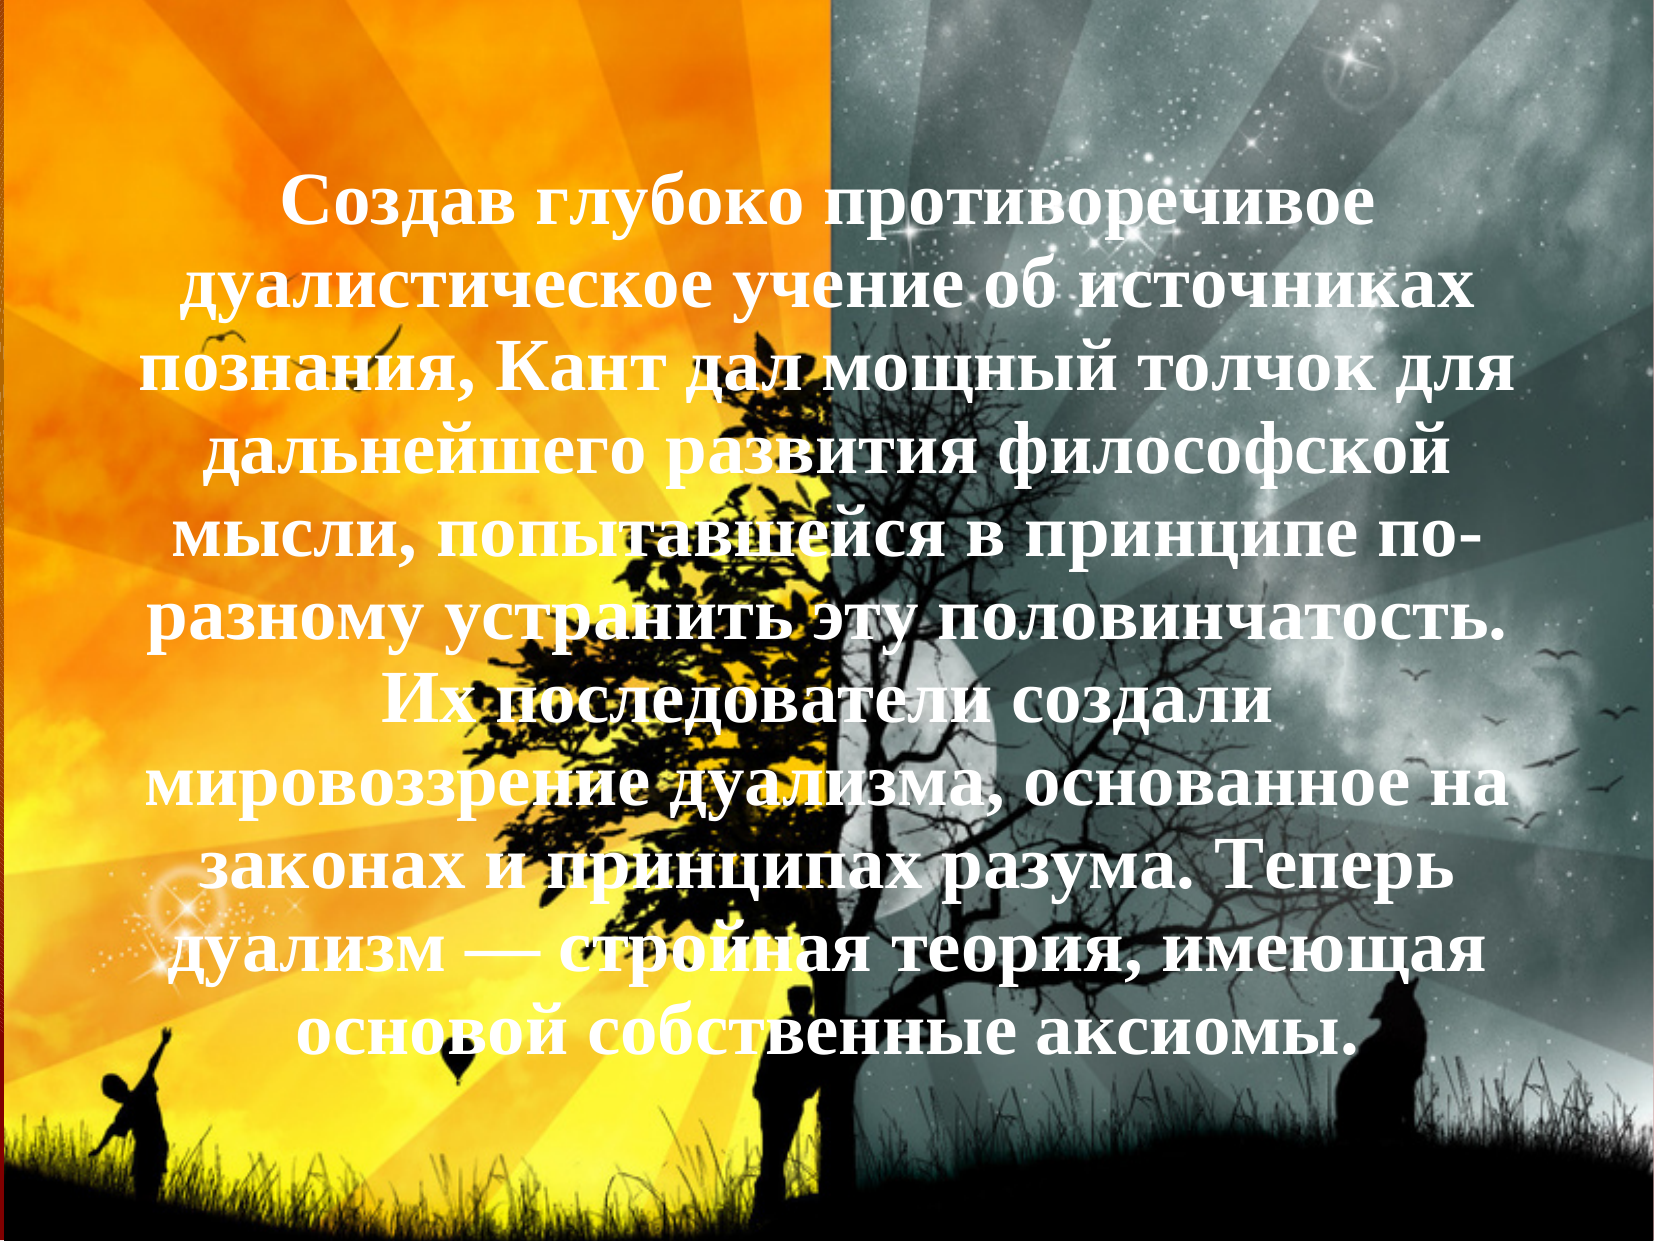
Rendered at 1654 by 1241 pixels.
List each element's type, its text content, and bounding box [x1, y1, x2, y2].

picture [4, 0, 1654, 1241]
subtitle Создав глубоко противоречивое дуалистическое учение об источниках познания, Кант дал мощный толчок для дальнейшего развития философской мысли, попытавшейся в принципе по-разному устранить эту половинчатость. Их последователи создали мировоззрение дуализма, основанное на законах и принципах разума. Теперь дуализм — стройная теория, имеющая основой собственные аксиомы. [121, 102, 1534, 1126]
